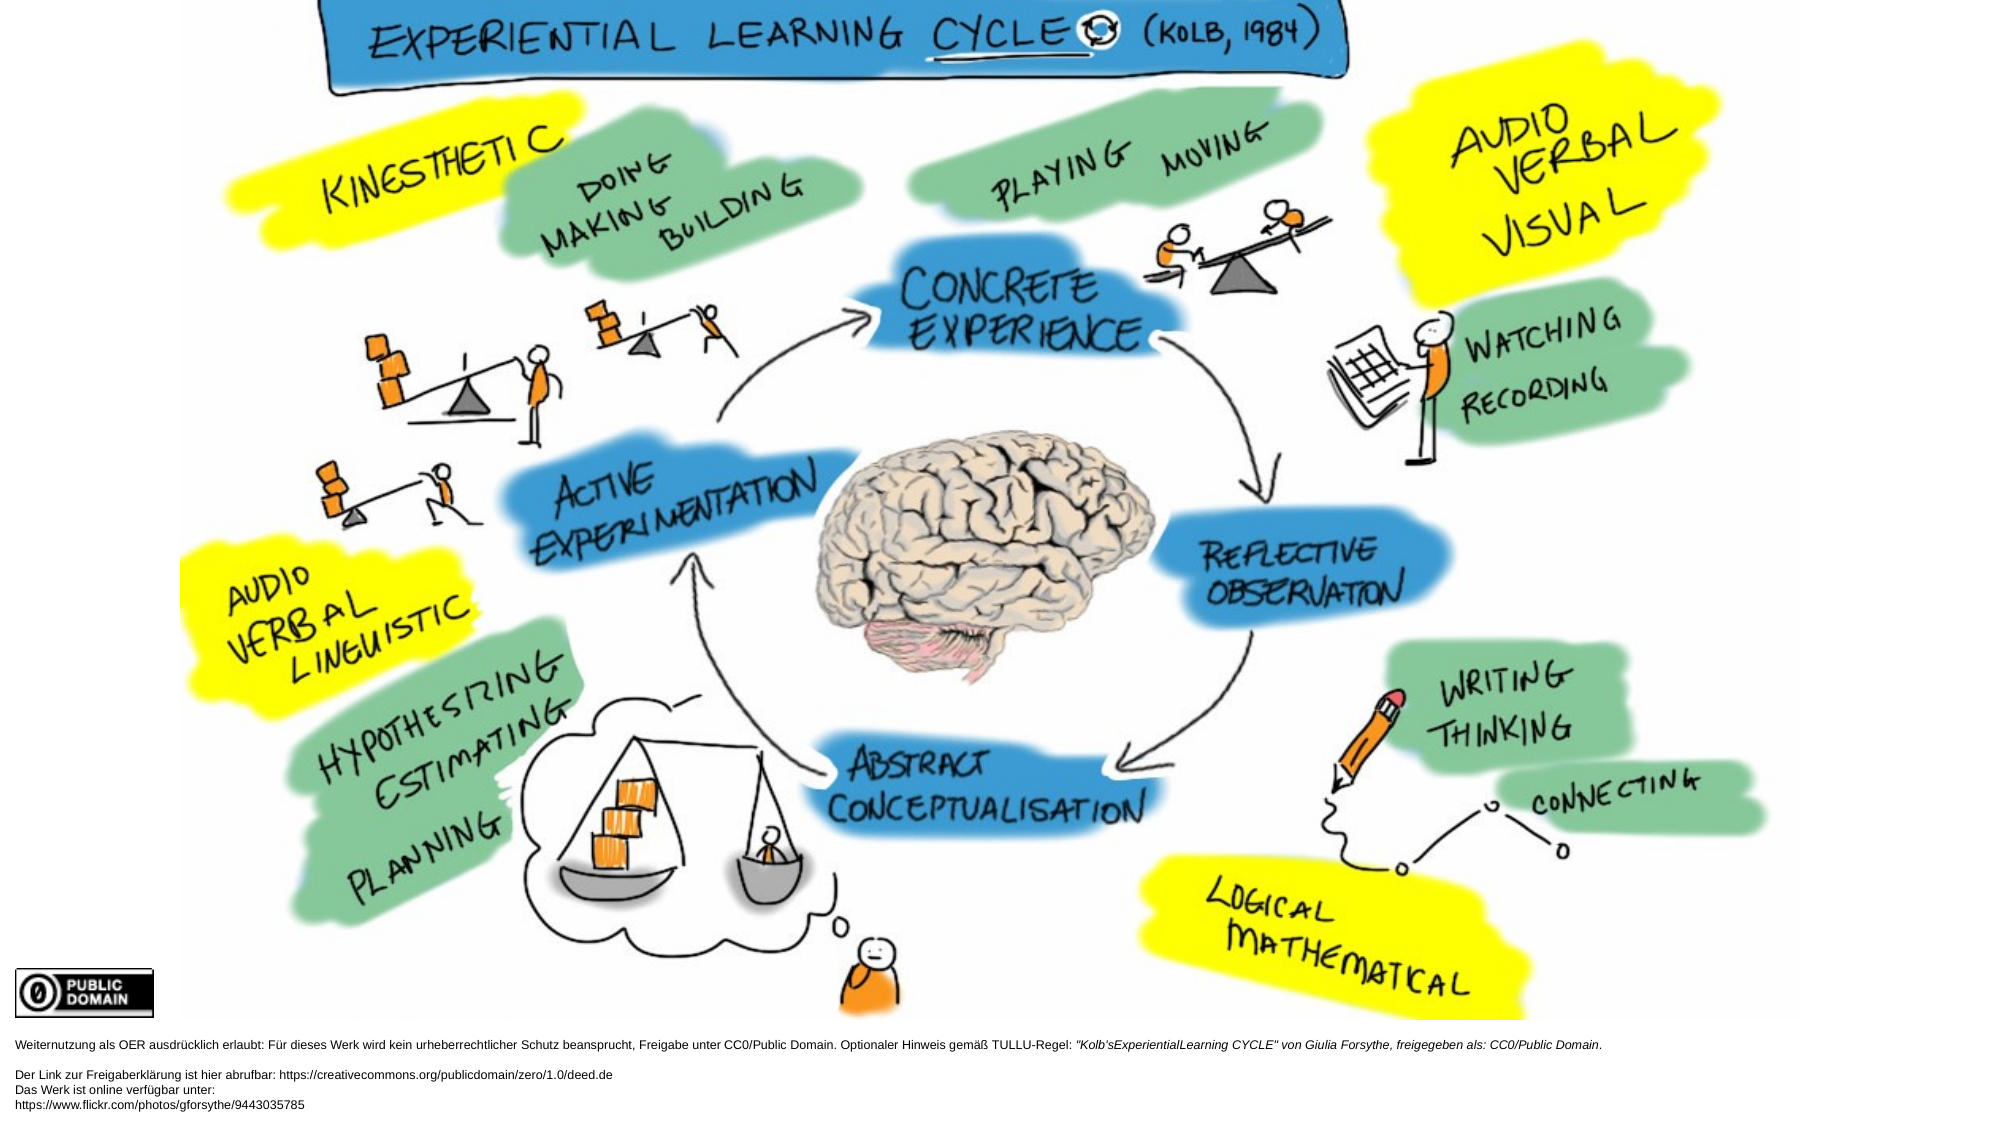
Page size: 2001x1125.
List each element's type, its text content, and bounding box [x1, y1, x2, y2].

picture [15, 968, 154, 1018]
picture [180, 0, 1801, 985]
text_box Weiternutzung als OER ausdrücklich erlaubt: Für dieses Werk wird kein urheberrechtlicher Schutz beansprucht, Freigabe unter CC0/Public Domain. Optionaler Hinweis gemäß TULLU-Regel: "Kolb's Experiential Learning CYCLE" von Giulia Forsythe, freigegeben als: CC0/Public Domain. Der Link zur Freigaberklärung ist hier abrufbar: https://creativecommons.org/publicdomain/zero/1.0/deed.de Das Werk ist online verfügbar unter: https://www.flickr.com/photos/gforsythe/9443035785 [0, 985, 2000, 1120]
